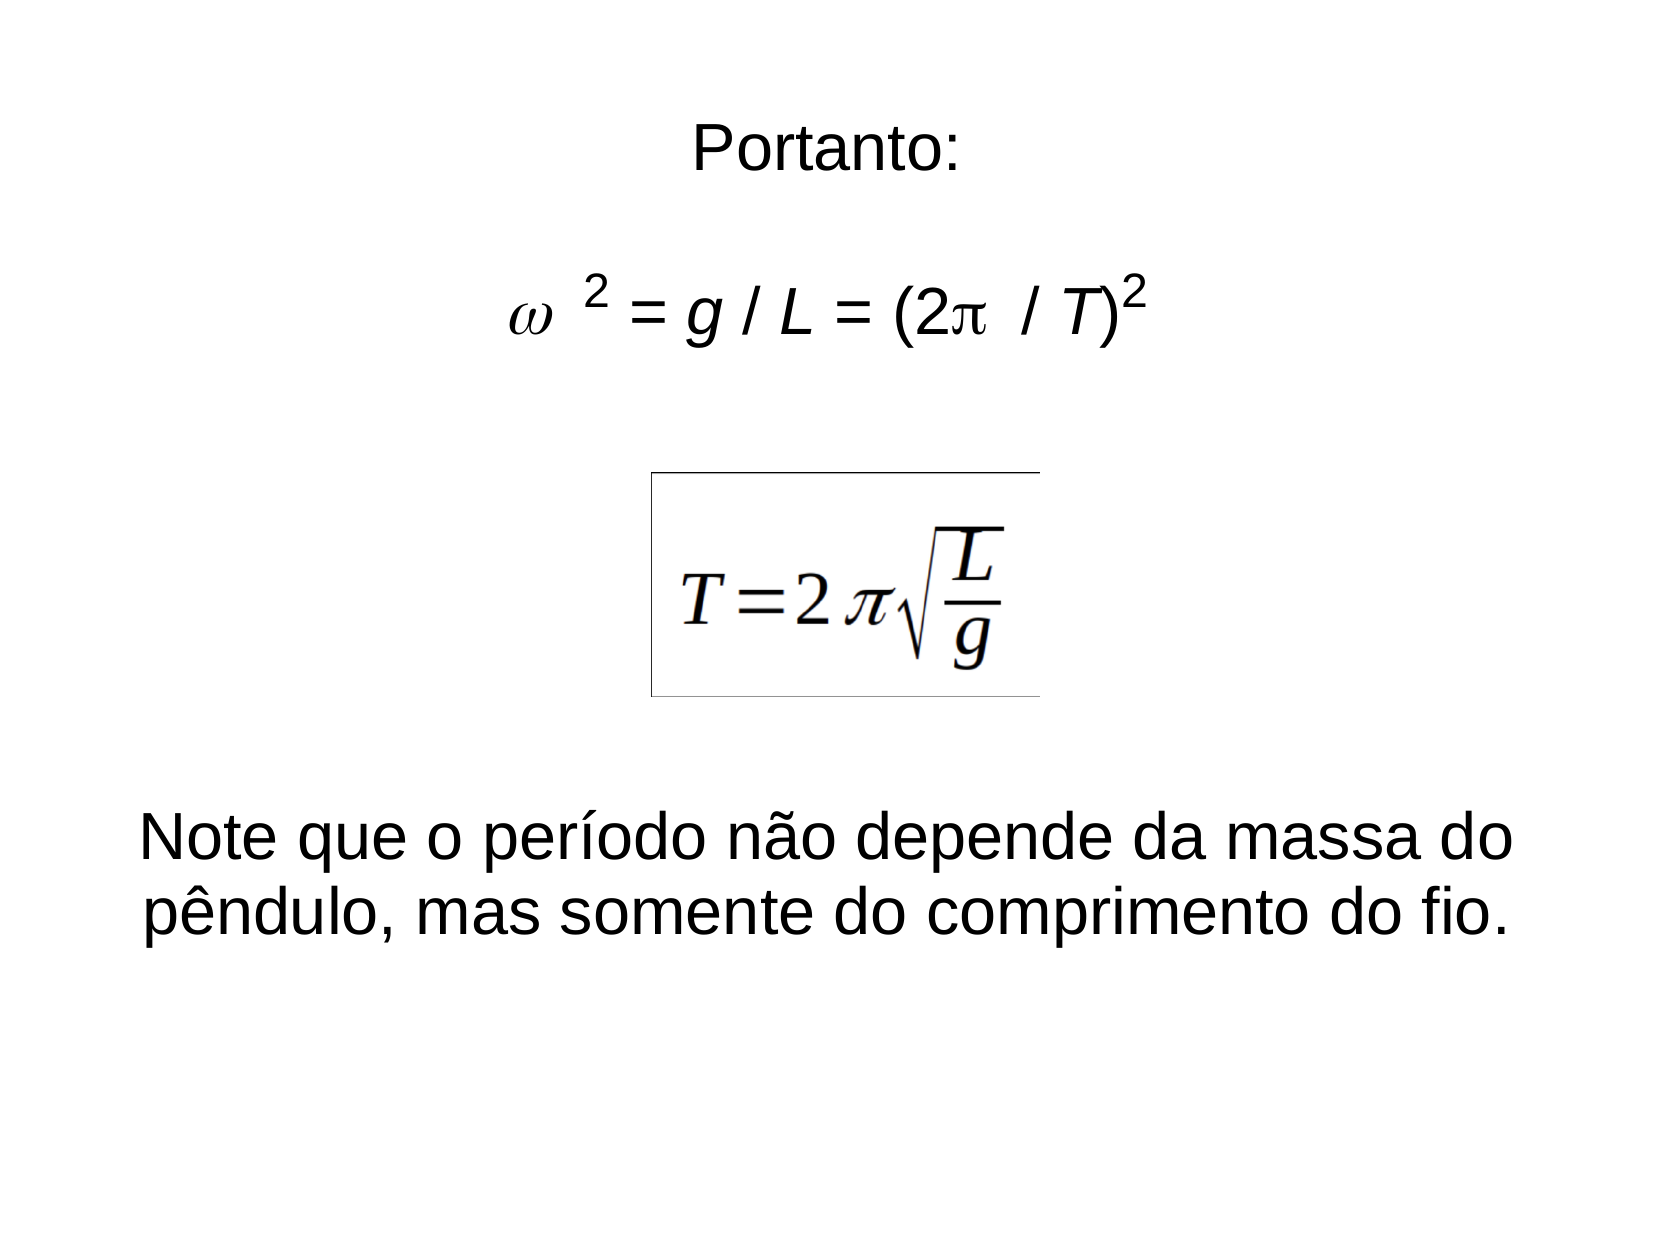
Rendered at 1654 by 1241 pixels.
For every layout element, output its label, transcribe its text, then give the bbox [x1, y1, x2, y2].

picture [651, 472, 1040, 697]
subtitle Portanto: w 2 = g / L = (2p / T)2 Note que o período não depende da massa do pêndulo, mas somente do comprimento do fio. [82, 49, 1571, 1010]
